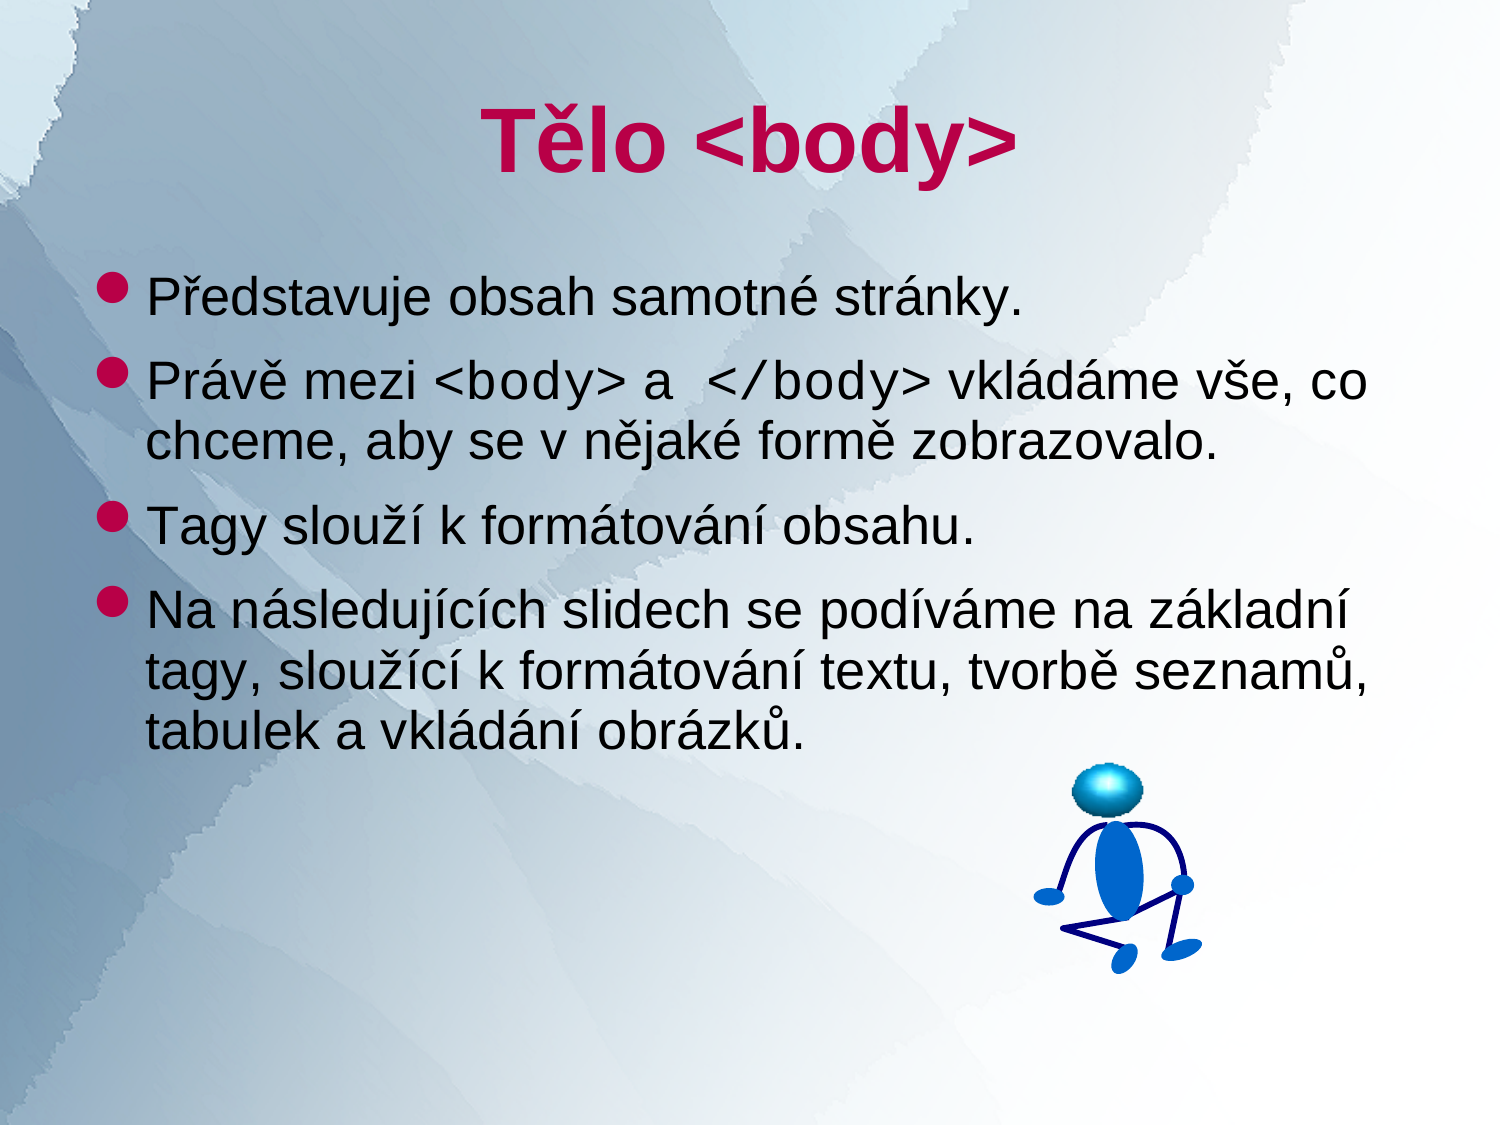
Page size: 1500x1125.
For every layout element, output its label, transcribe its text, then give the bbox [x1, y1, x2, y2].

text_box [1171, 874, 1195, 896]
text_box [1161, 938, 1202, 961]
text_box [1033, 888, 1065, 906]
text_box [1111, 943, 1138, 974]
text_box Představuje obsah samotné stránky. Právě mezi <body> a </body> vkládáme vše, co chceme, aby se v nějaké formě zobrazovalo. Tagy slouží k formátování obsahu. Na následujících slidech se podíváme na základní tagy, sloužící k formátování textu, tvorbě seznamů, tabulek a vkládání obrázků. [75, 263, 1426, 1006]
text_box [1095, 820, 1144, 921]
text_box Tělo <body> [75, 44, 1426, 233]
picture [0, 0, 1500, 1125]
